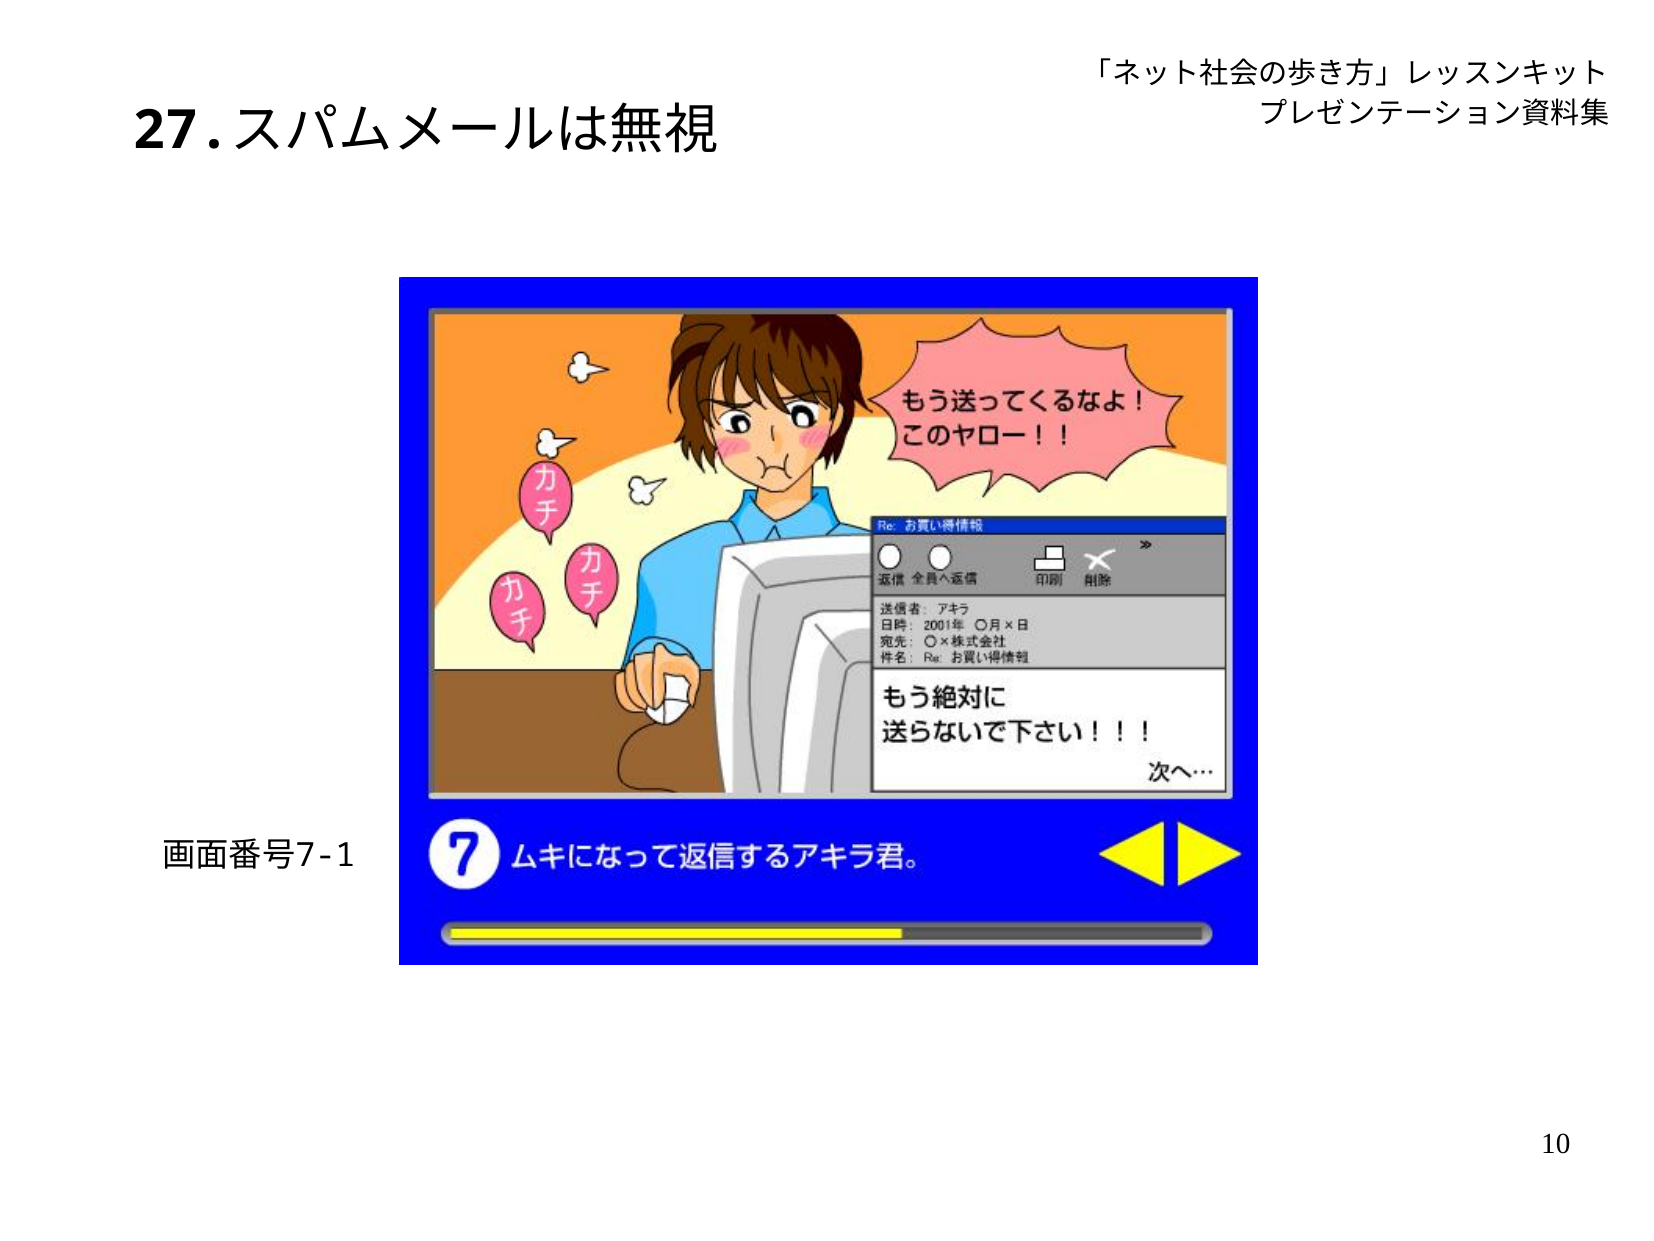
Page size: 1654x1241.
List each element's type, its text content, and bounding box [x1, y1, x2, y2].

picture [399, 277, 1258, 965]
text_box 27.スパムメールは無視 [118, 88, 1241, 169]
text_box 画面番号7-1 [147, 826, 384, 882]
text_box 「ネット社会の歩き方」レッスンキット プレゼンテーション資料集 [1062, 44, 1625, 139]
